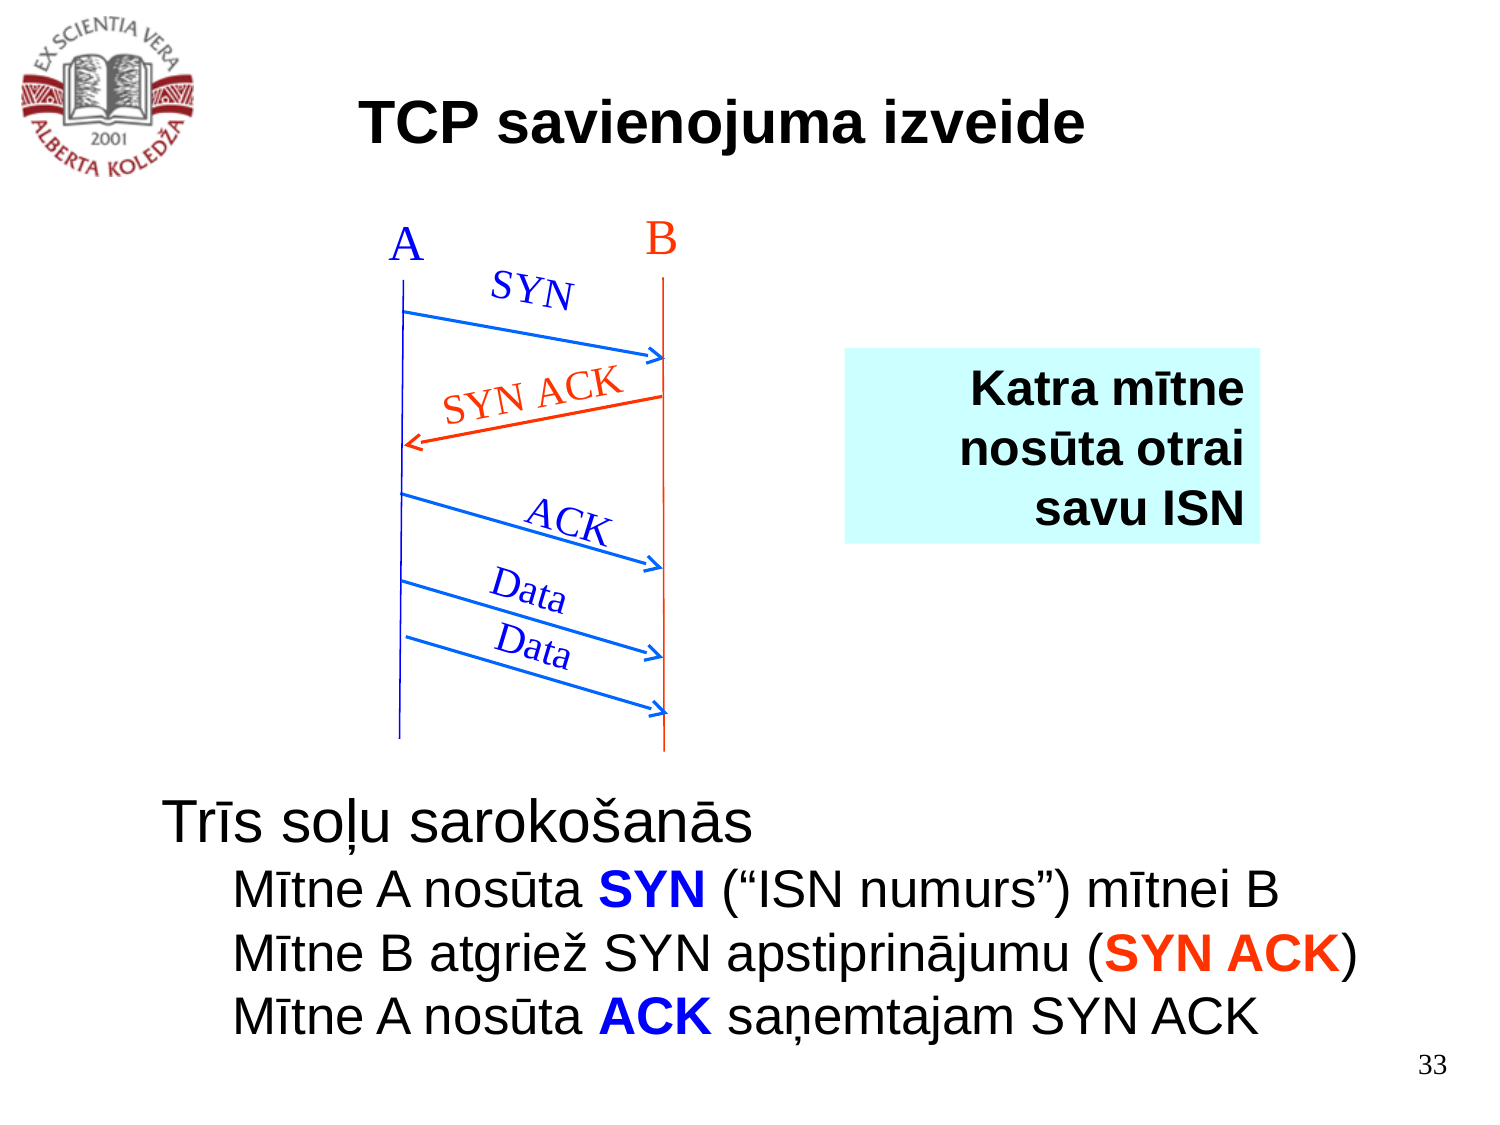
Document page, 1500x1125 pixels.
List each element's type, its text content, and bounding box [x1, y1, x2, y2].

picture [21, 16, 194, 177]
text_box Katra mītne nosūta otrai savu ISN [844, 348, 1261, 544]
text_box Data [469, 540, 593, 622]
list Trīs soļu sarokošanās Mītne A nosūta SYN (“ISN numurs”) mītnei B Mītne B atgriež SYN apstiprinājumu (SYN ACK) Mītne A nosūta ACK saņemtajam SYN ACK [75, 783, 1464, 1102]
text_box A [373, 203, 440, 279]
text_box SYN [471, 245, 595, 330]
text_box B [630, 196, 694, 273]
text_box Data [474, 596, 597, 691]
text_box ACK [504, 469, 637, 568]
text_box SYN ACK [420, 339, 644, 445]
title TCP savienojuma izveide [50, 62, 1374, 175]
